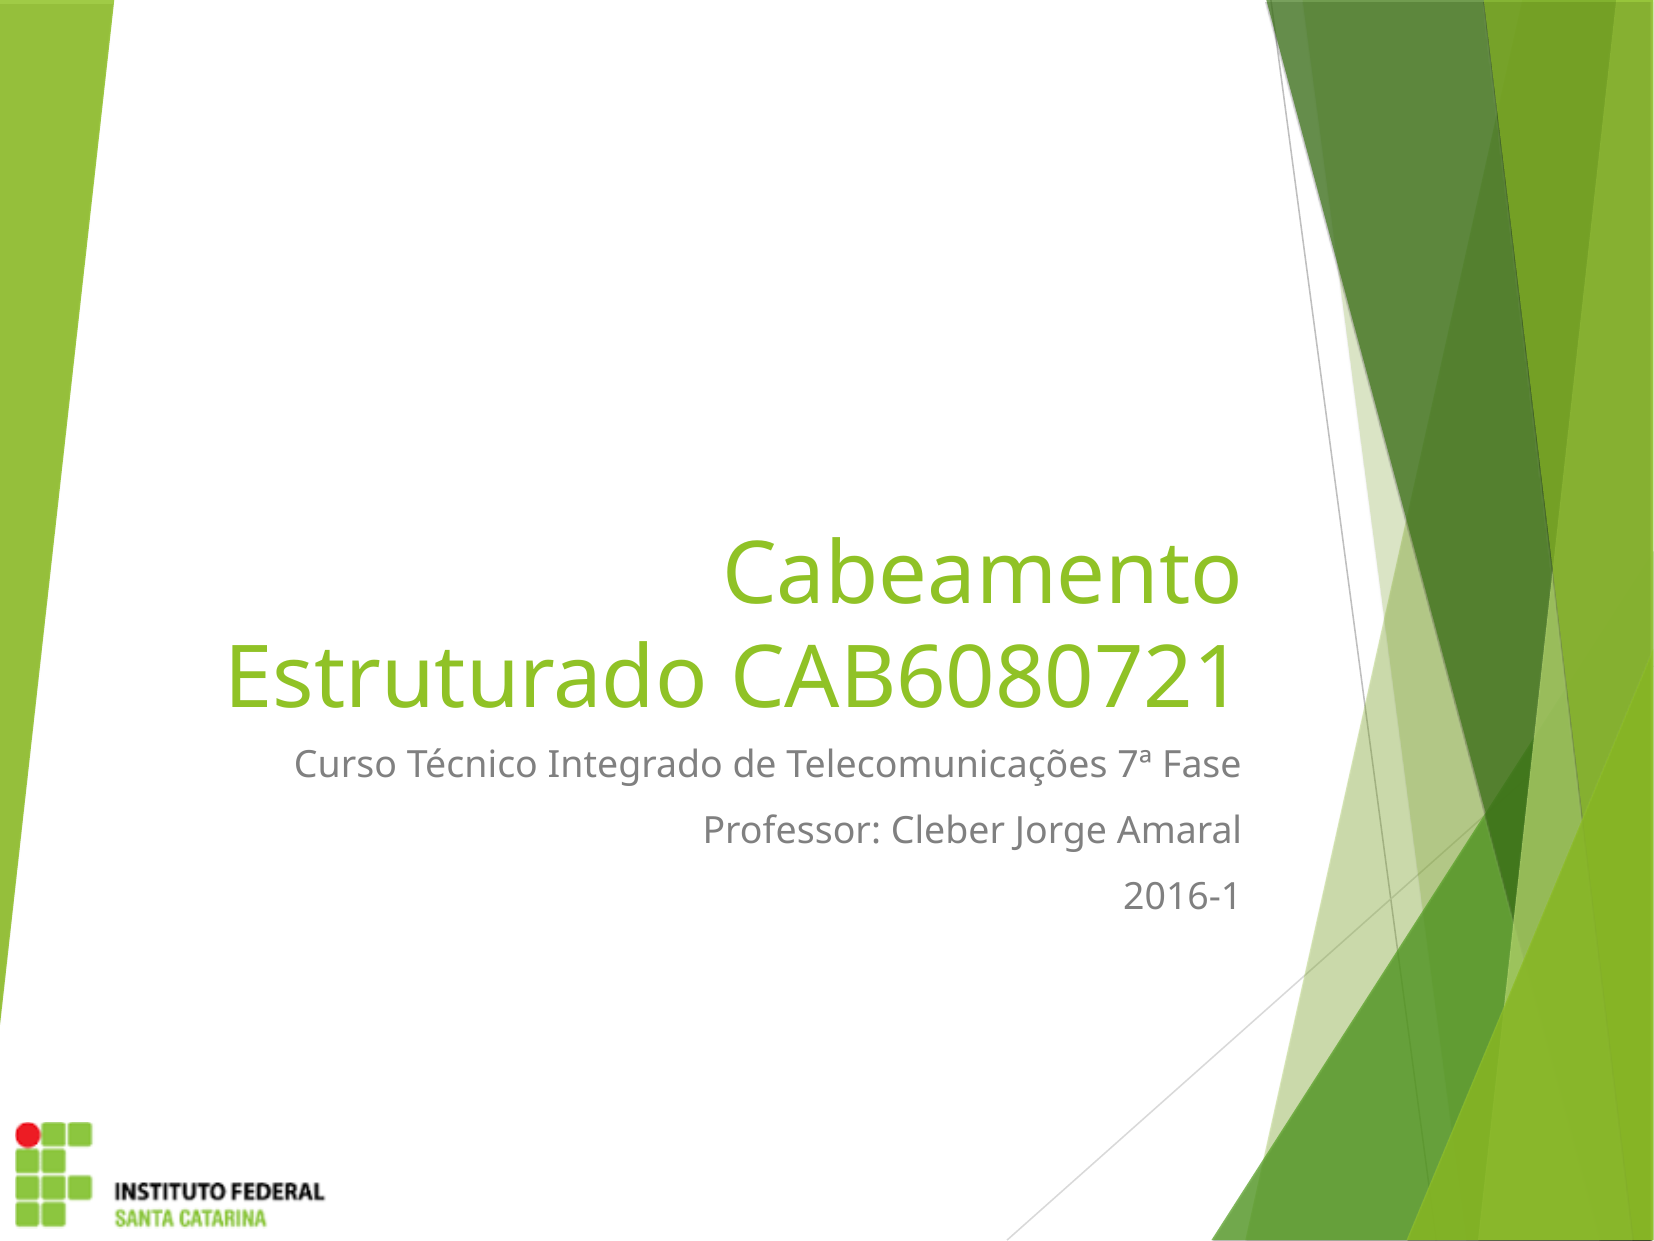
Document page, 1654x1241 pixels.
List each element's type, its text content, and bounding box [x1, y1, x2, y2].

picture [15, 1122, 328, 1229]
title Cabeamento Estruturado CAB6080721 [204, 434, 1258, 732]
subtitle Curso Técnico Integrado de Telecomunicações 7ª Fase Professor: Cleber Jorge Amaral 2016-1 [204, 732, 1258, 1051]
